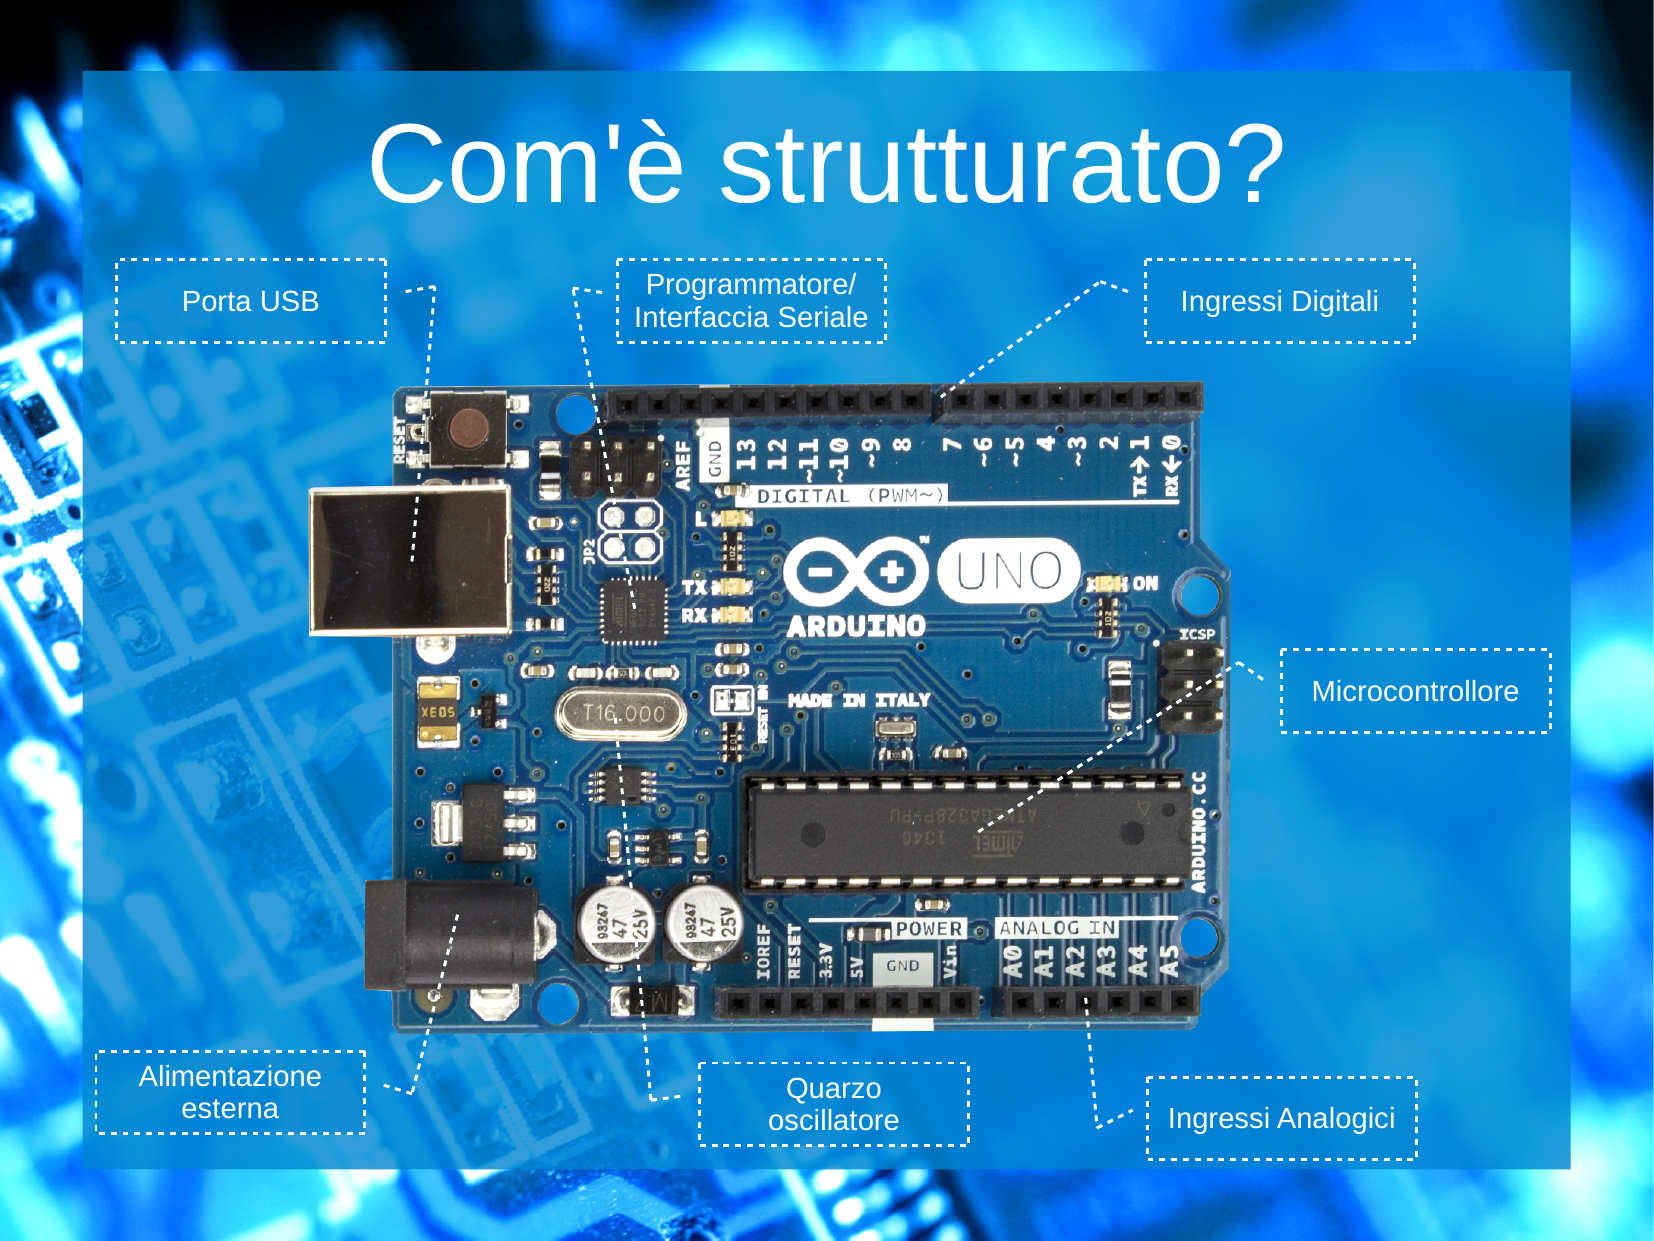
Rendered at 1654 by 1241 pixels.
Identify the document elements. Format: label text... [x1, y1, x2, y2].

text_box Quarzo oscillatore [700, 1063, 969, 1146]
text_box Ingressi Digitali [1146, 260, 1414, 343]
title Com'è strutturato? [82, 70, 1571, 257]
text_box Programmatore/ Interfaccia Seriale [617, 260, 886, 343]
text_box Microcontrollore [1281, 650, 1550, 732]
text_box Porta USB [117, 260, 385, 343]
picture [0, 0, 1654, 1241]
text_box [82, 257, 1571, 1170]
text_box Ingressi Analogici [1148, 1077, 1416, 1160]
text_box Alimentazione esterna [96, 1051, 365, 1134]
